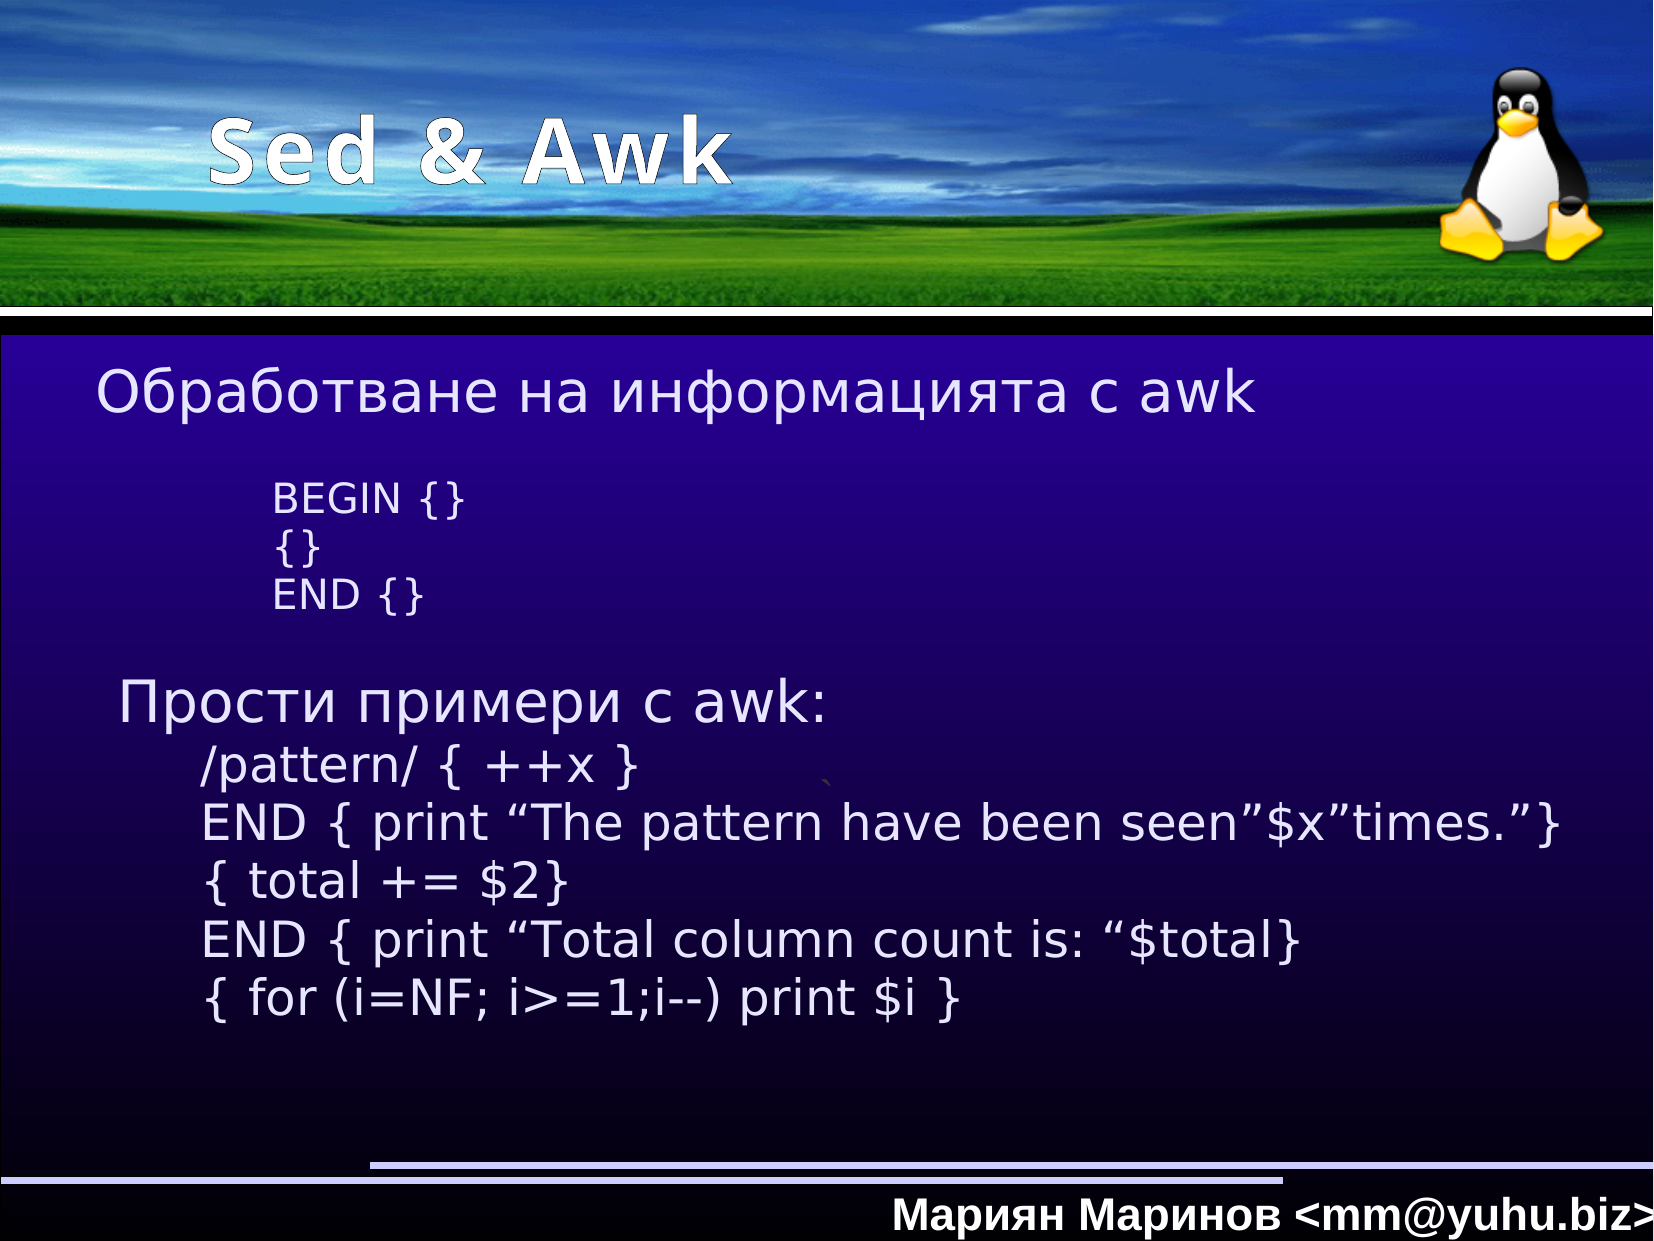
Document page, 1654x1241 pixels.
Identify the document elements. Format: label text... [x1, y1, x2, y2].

text_box Мариян Маринов <mm@yuhu.biz> [891, 1189, 1653, 1241]
text_box [369, 1161, 1653, 1170]
text_box ` [0, 334, 1653, 1241]
title Sed & Awk [206, 44, 1416, 252]
picture [0, 0, 1653, 306]
list Обработване на информацията с awk BEGIN {} {} END {} Прости примери с awk: /pattern/ { ++x } END { print “The pattern have been seen”$x”times.”} { total += $2} END { print “Total column count is: “$total} { for (i=NF; i>=1;i--) print $i } [23, 358, 1653, 1028]
text_box [0, 306, 1653, 317]
text_box [0, 1176, 1284, 1185]
